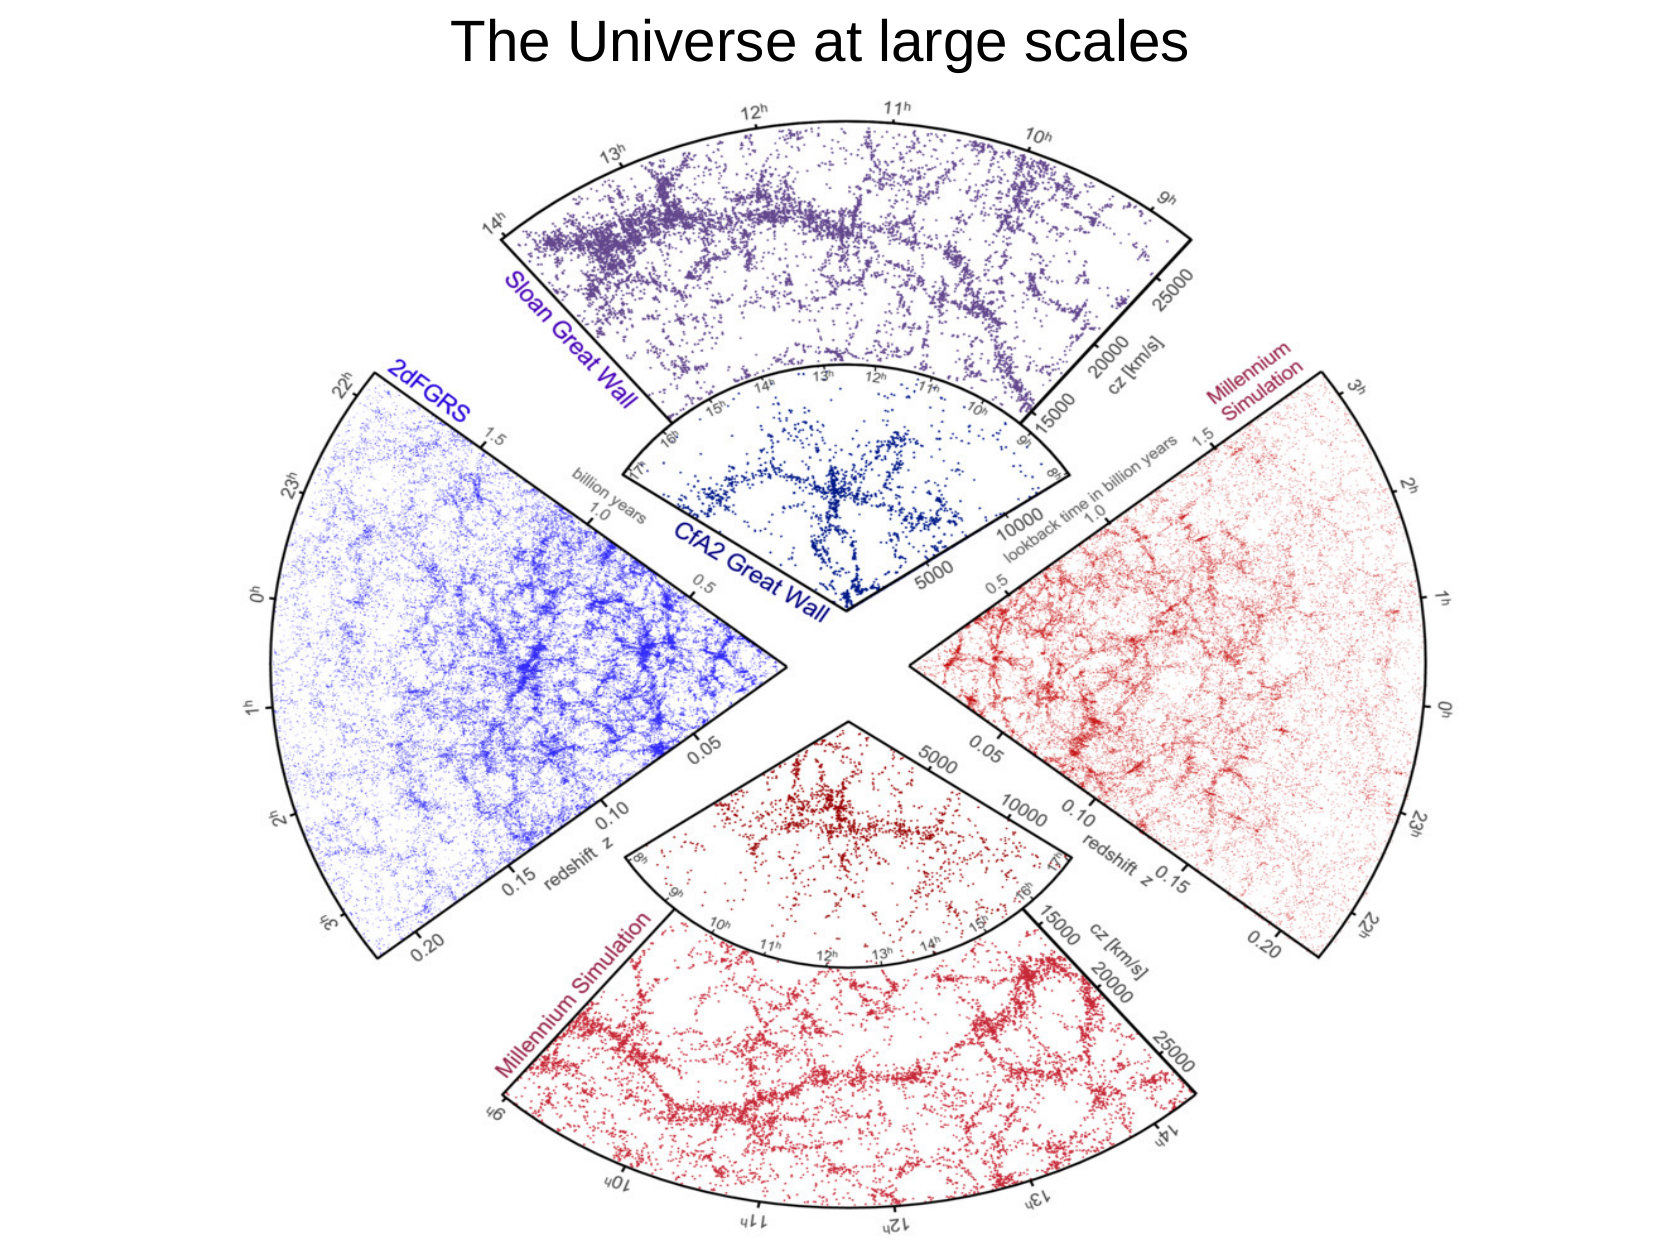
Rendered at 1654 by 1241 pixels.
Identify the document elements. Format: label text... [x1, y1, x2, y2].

title The Universe at large scales [313, 0, 1329, 82]
picture [230, 82, 1459, 1241]
